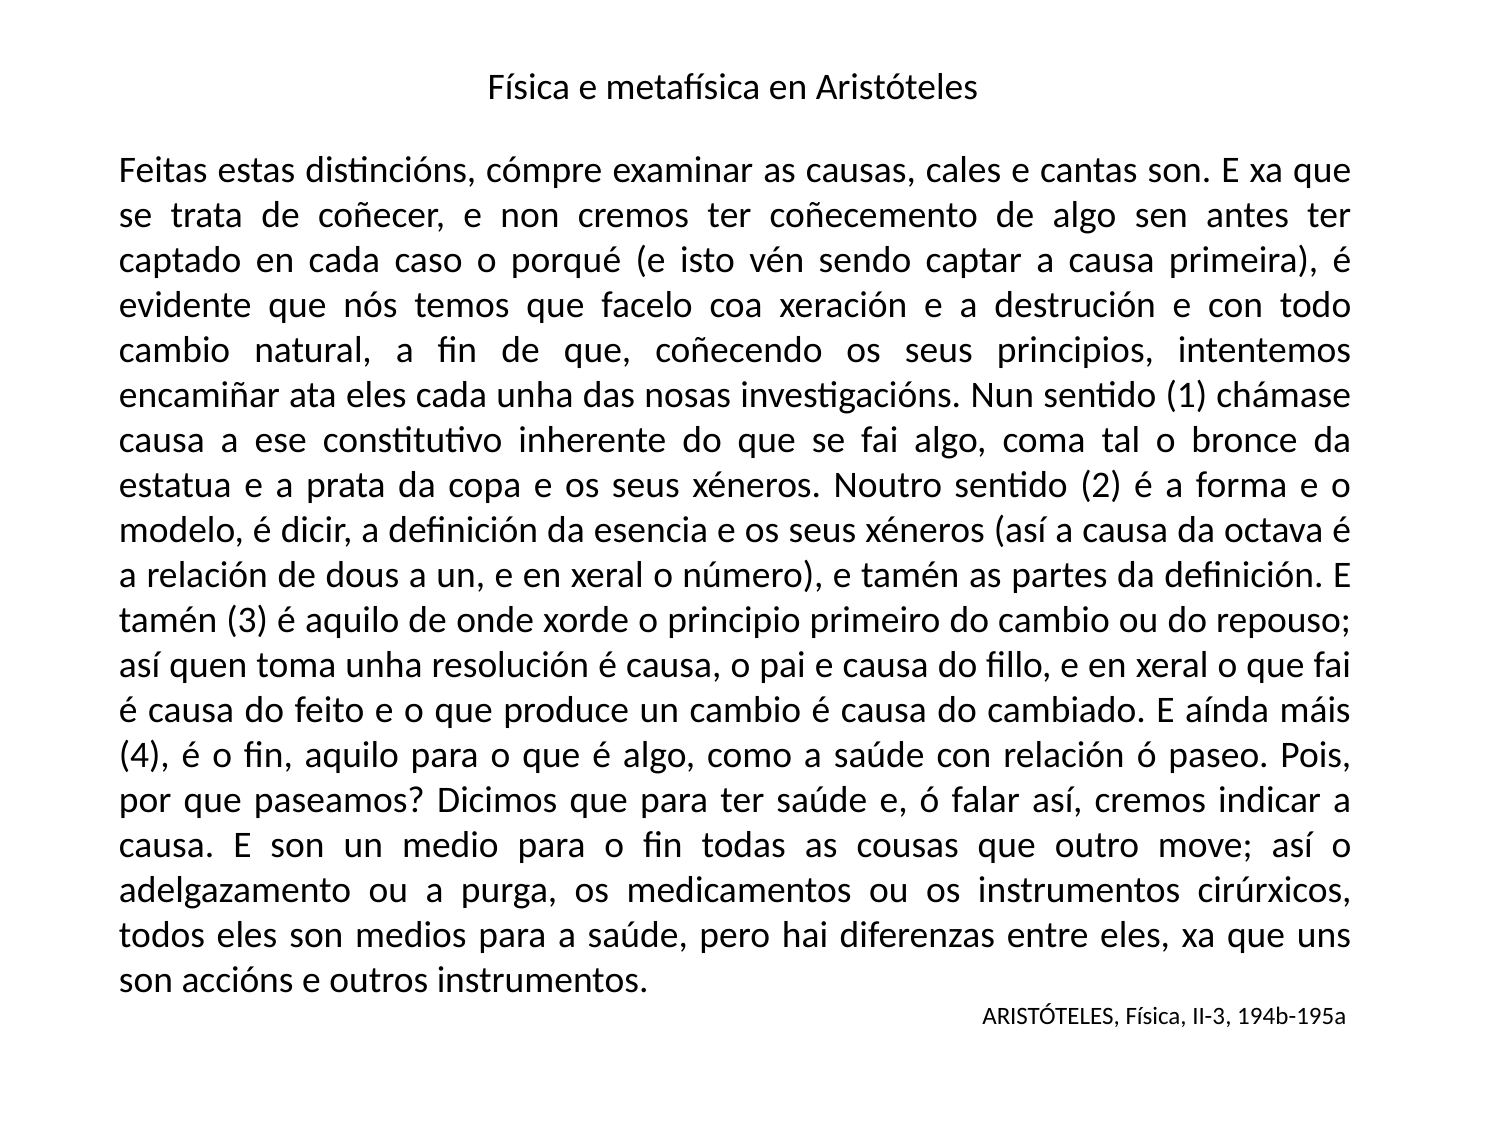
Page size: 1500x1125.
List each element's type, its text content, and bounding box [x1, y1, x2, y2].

text_box Física e metafísica en Aristóteles [472, 54, 1000, 116]
text_box Feitas estas distincións, cómpre examinar as causas, cales e cantas son. E xa que se trata de coñecer, e non cremos ter coñecemento de algo sen antes ter captado en cada caso o porqué (e isto vén sendo captar a causa primeira), é evidente que nós temos que facelo coa xeración e a destrución e con todo cambio natural, a fin de que, coñecendo os seus principios, intentemos encamiñar ata eles cada unha das nosas investigacións. Nun sentido (1) chámase causa a ese constitutivo inherente do que se fai algo, coma tal o bronce da estatua e a prata da copa e os seus xéneros. Noutro sentido (2) é a forma e o modelo, é dicir, a definición da esencia e os seus xéneros (así a causa da octava é a relación de dous a un, e en xeral o número), e tamén as partes da definición. E tamén (3) é aquilo de onde xorde o principio primeiro do cambio ou do repouso; así quen toma unha resolución é causa, o pai e causa do fillo, e en xeral o que fai é causa do feito e o que produce un cambio é causa do cambiado. E aínda máis (4), é o fin, aquilo para o que é algo, como a saúde con relación ó paseo. Pois, por que paseamos? Dicimos que para ter saúde e, ó falar así, cremos indicar a causa. E son un medio para o fin todas as cousas que outro move; así o adelgazamento ou a purga, os medicamentos ou os instrumentos cirúrxicos, todos eles son medios para a saúde, pero hai diferenzas entre eles, xa que uns son accións e outros instrumentos. ARISTÓTELES, Física, II-3, 194b-195a [104, 137, 1368, 1037]
